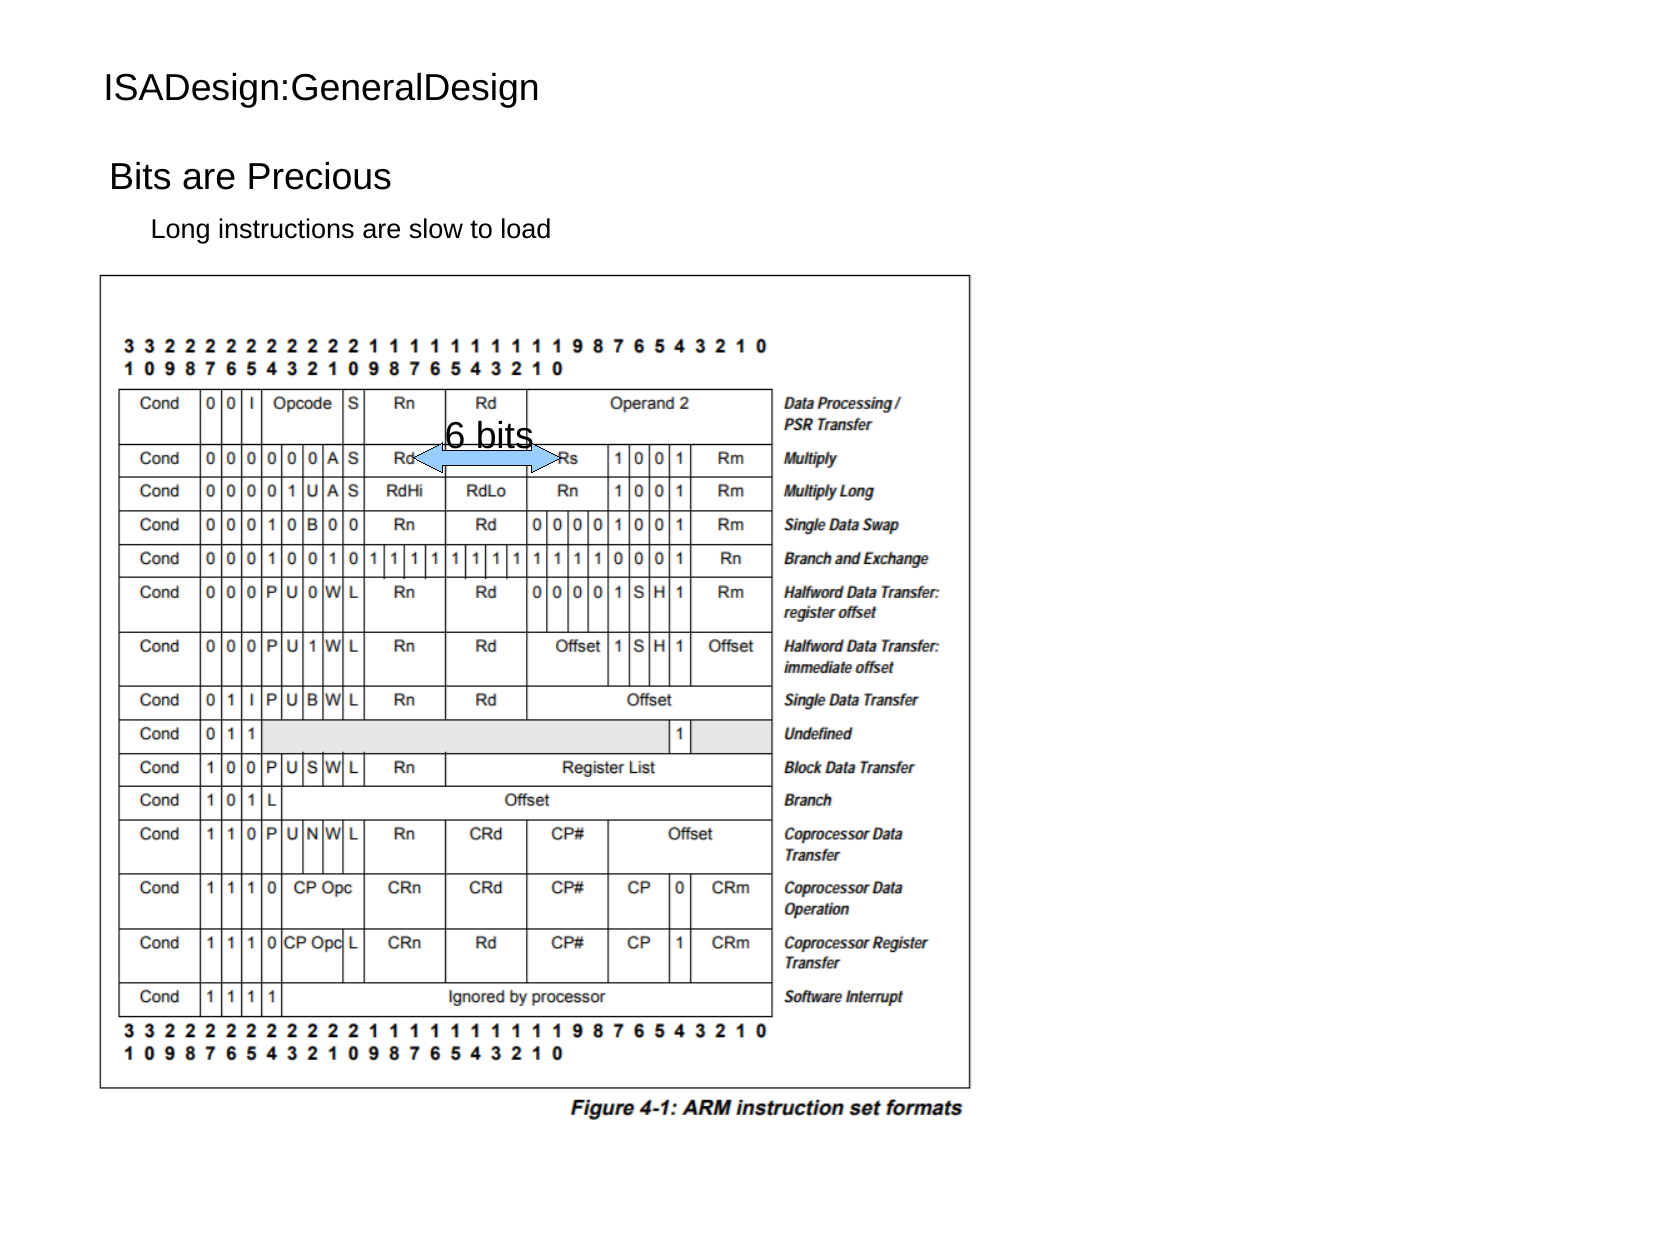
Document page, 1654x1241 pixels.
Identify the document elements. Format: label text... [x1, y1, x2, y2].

text_box ISADesign:GeneralDesign [88, 59, 555, 116]
picture [86, 265, 1004, 1125]
text_box Bits are Precious [94, 147, 408, 205]
text_box Long instructions are slow to load [135, 206, 566, 252]
text_box 6 bits [429, 407, 549, 465]
text_box [549, 451, 562, 464]
text_box [413, 449, 547, 473]
